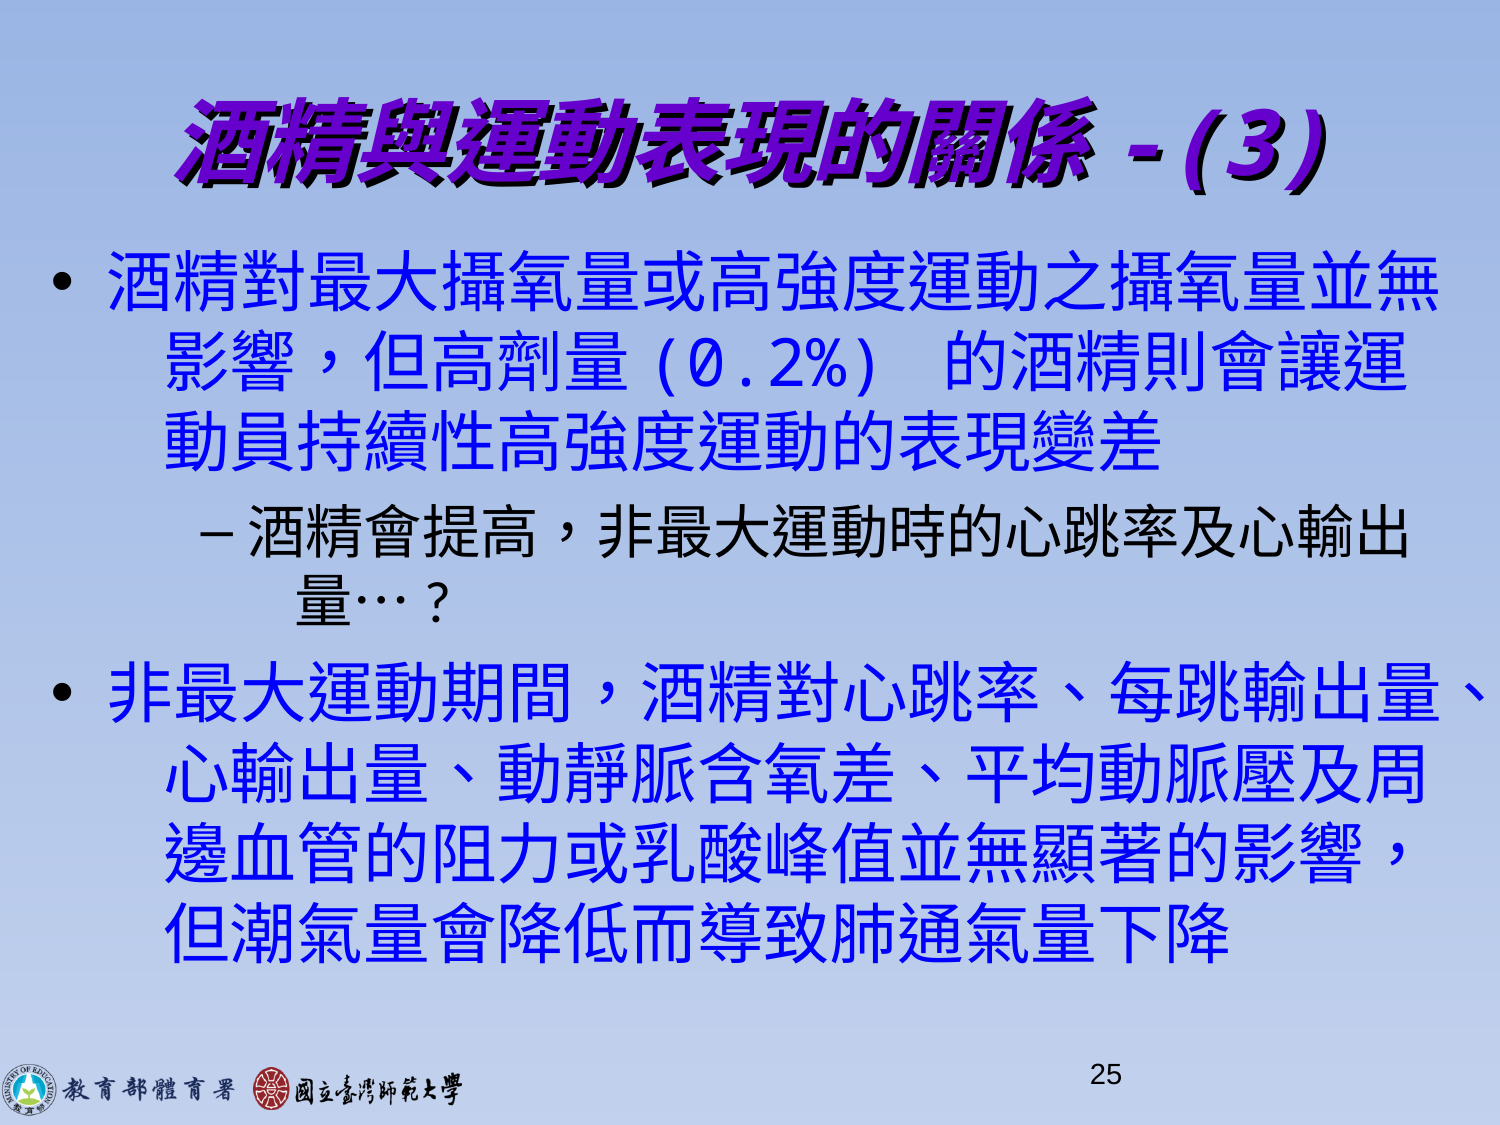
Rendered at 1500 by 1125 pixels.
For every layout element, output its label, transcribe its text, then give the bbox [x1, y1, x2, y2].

title 酒精與運動表現的關係-(3) [75, 45, 1426, 232]
list 酒精對最大攝氧量或高強度運動之攝氧量並無影響，但高劑量(0.2%) 的酒精則會讓運動員持續性高強度運動的表現變差 酒精會提高，非最大運動時的心跳率及心輸出量…? 非最大運動期間，酒精對心跳率、每跳輸出量、心輸出量、動靜脈含氧差、平均動脈壓及周邊血管的阻力或乳酸峰值並無顯著的影響，但潮氣量會降低而導致肺通氣量下降 [35, 232, 1465, 1005]
text_box 25 [1074, 1042, 1426, 1103]
